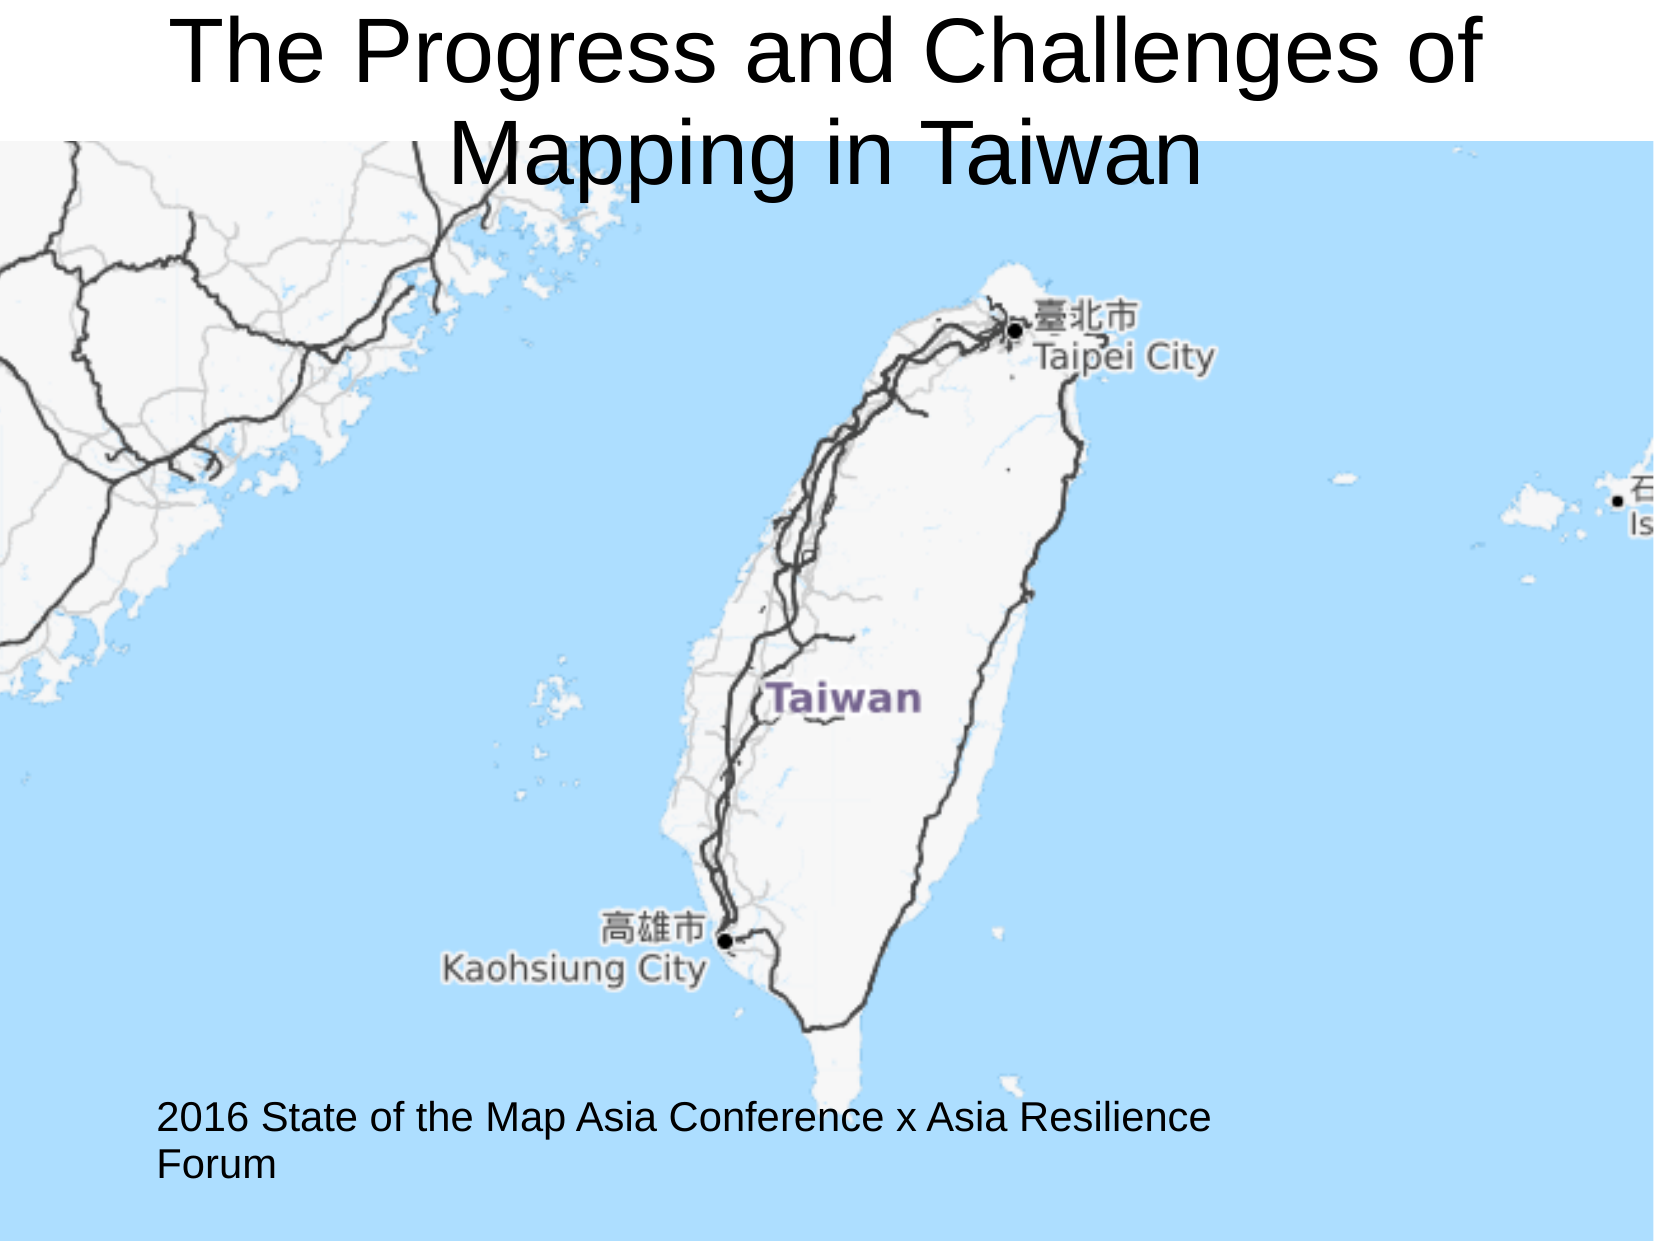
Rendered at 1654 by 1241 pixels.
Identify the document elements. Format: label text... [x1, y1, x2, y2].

title The Progress and Challenges of Mapping in Taiwan [82, 0, 1571, 307]
picture [0, 141, 1654, 1241]
text_box 2016 State of the Map Asia Conference x Asia Resilience Forum [141, 1086, 1359, 1148]
